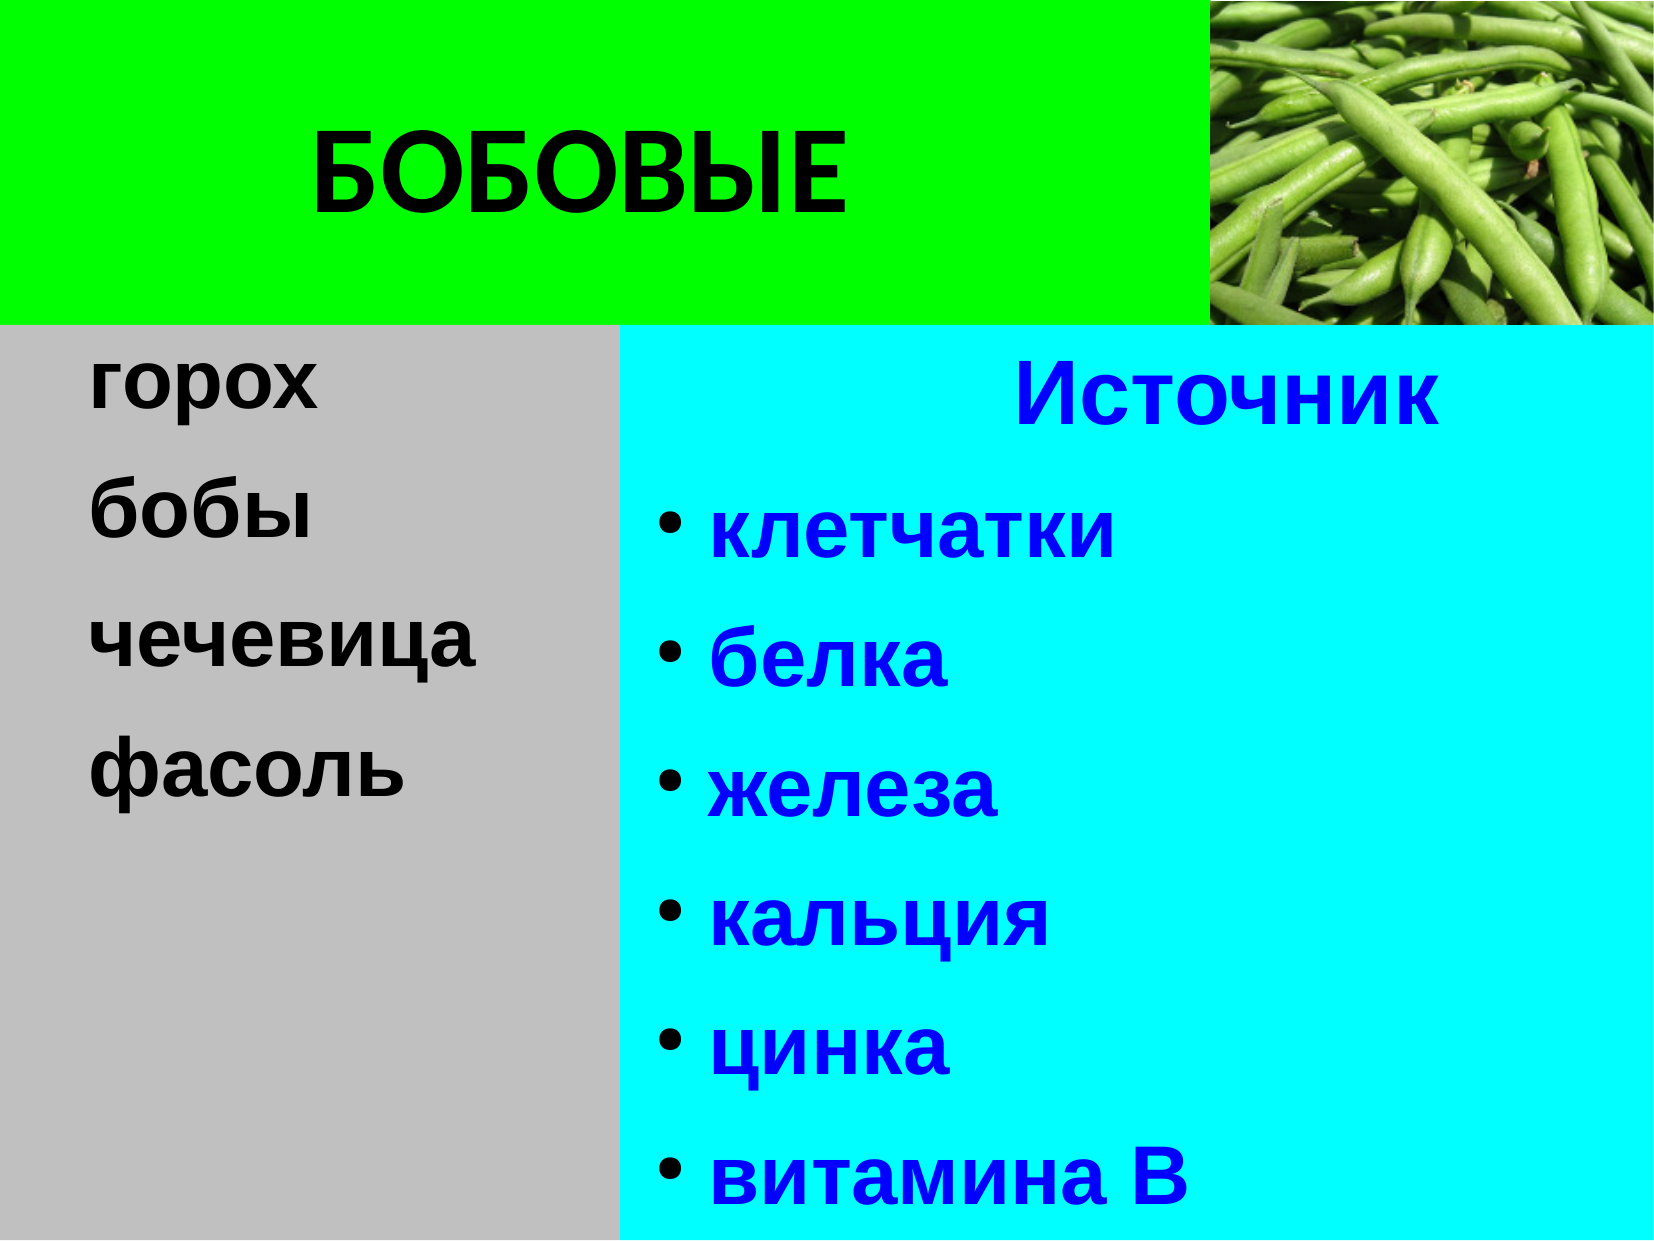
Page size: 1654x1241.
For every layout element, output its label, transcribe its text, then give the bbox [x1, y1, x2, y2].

title БОБОВЫЕ [0, 0, 1211, 324]
list Источник клетчатки белка железа кальция цинка витамина В [620, 324, 1654, 1241]
picture [1210, 1, 1654, 325]
list горох бобы чечевица фасоль [0, 324, 620, 1241]
